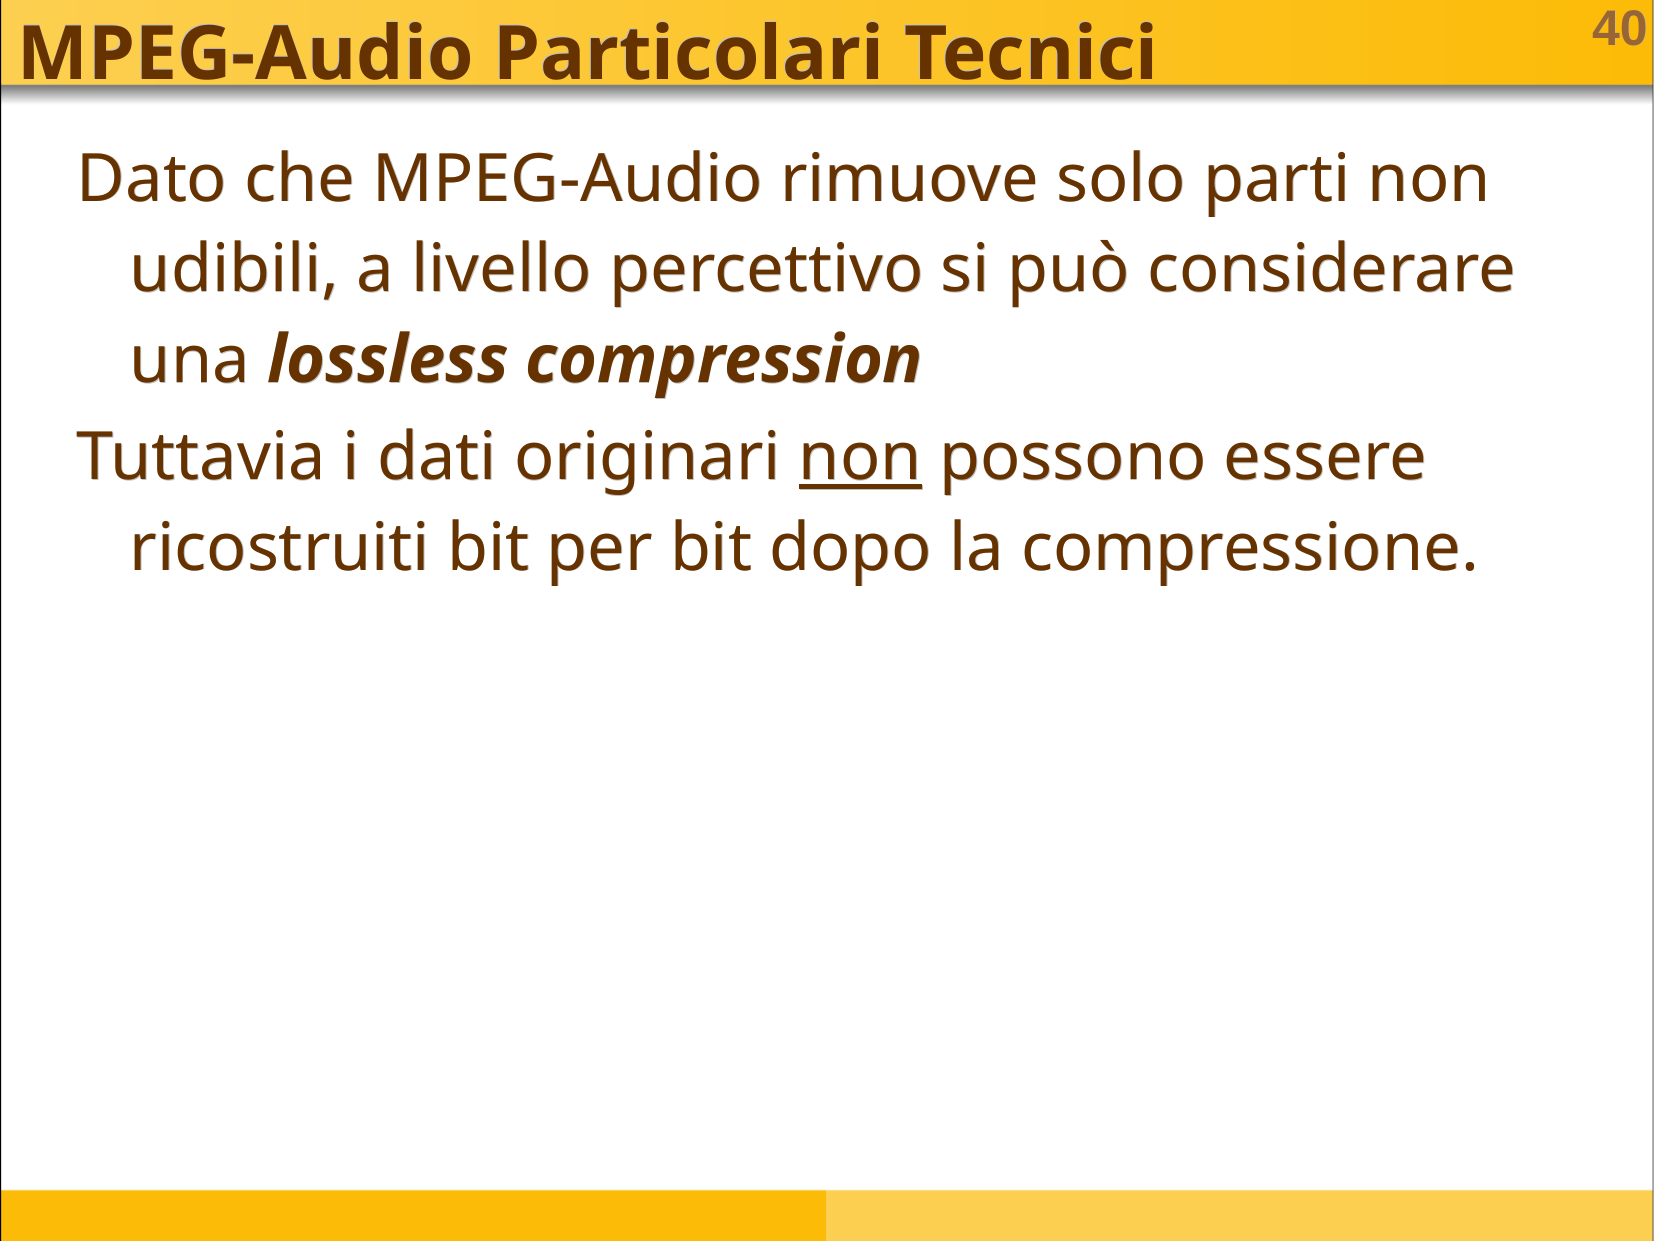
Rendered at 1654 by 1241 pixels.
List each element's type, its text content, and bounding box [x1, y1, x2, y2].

list Dato che MPEG-Audio rimuove solo parti non udibili, a livello percettivo si può considerare una lossless compression Tuttavia i dati originari non possono essere ricostruiti bit per bit dopo la compressione. [59, 129, 1595, 1149]
picture [0, 0, 1654, 1241]
title MPEG-Audio Particolari Tecnici [0, 0, 1477, 87]
